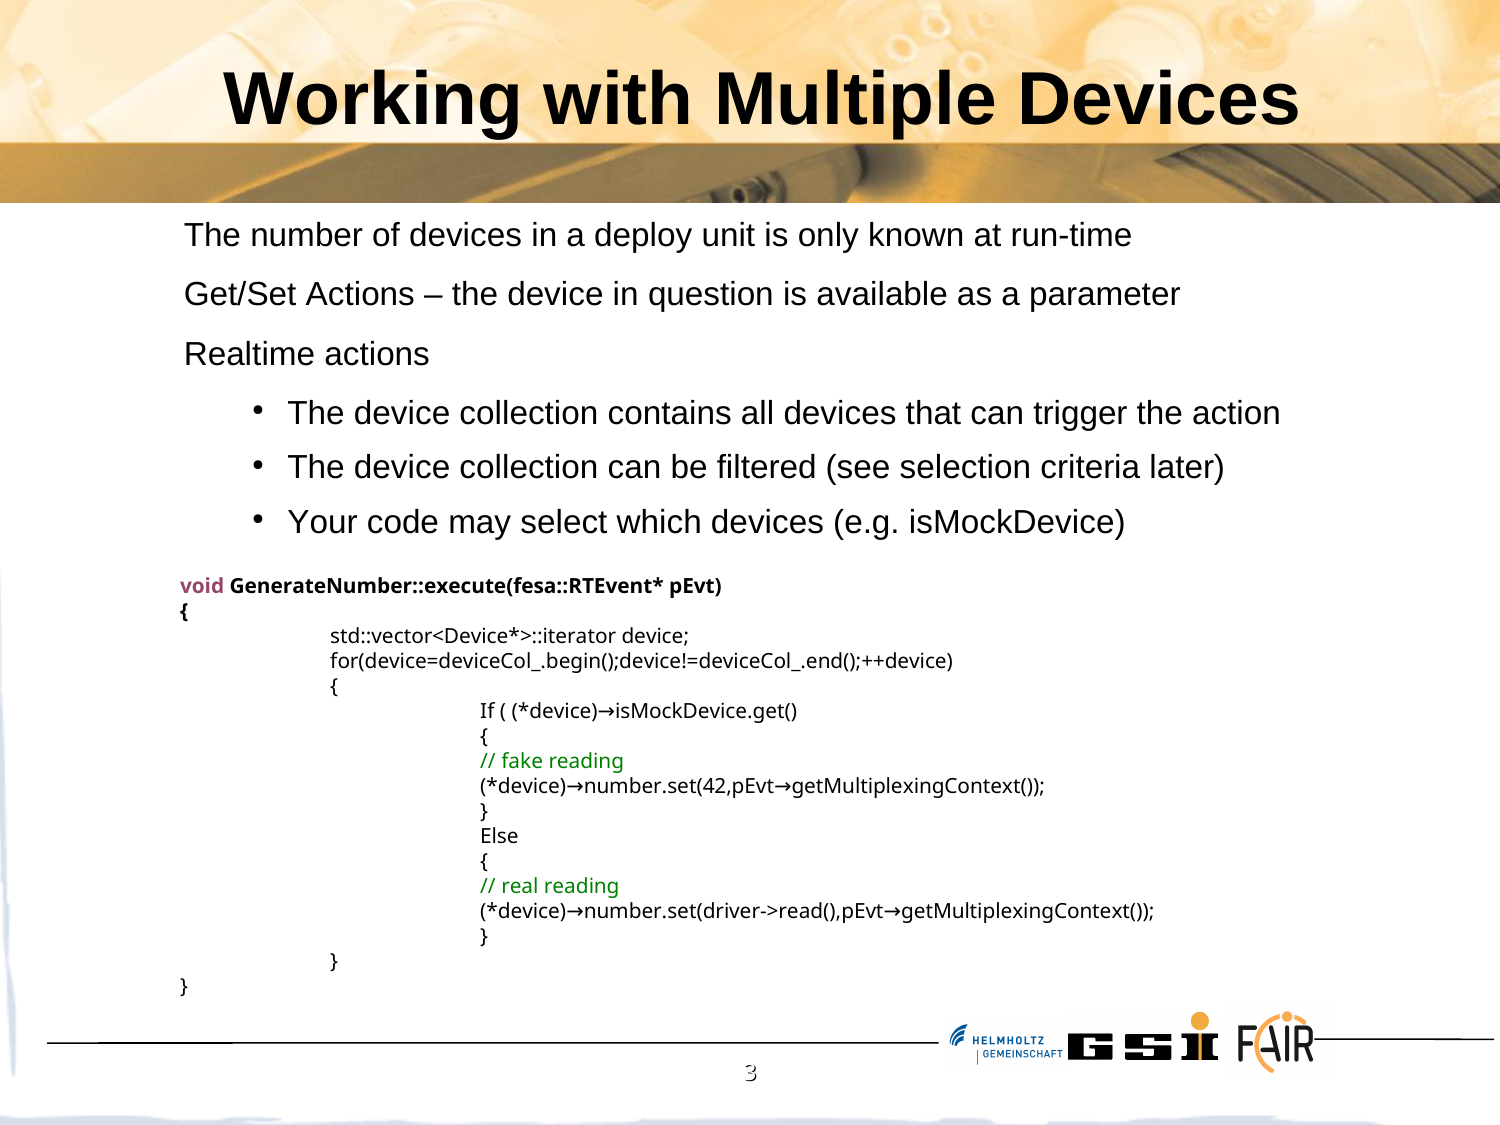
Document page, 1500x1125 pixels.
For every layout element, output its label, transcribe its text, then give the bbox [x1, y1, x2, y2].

title Working with Multiple Devices [127, 0, 1372, 231]
list The number of devices in a deploy unit is only known at run-time Get/Set Actions – the device in question is available as a parameter Realtime actions The device collection contains all devices that can trigger the action The device collection can be filtered (see selection criteria later) Your code may select which devices (e.g. isMockDevice) [20, 205, 1462, 971]
picture [0, 0, 1500, 1125]
text_box void GenerateNumber::execute(fesa::RTEvent* pEvt) { std::vector<Device*>::iterator device; for(device=deviceCol_.begin();device!=deviceCol_.end();++device) { If ( (*device)→isMockDevice.get() { // fake reading (*device)→number.set(42,pEvt→getMultiplexingContext()); } Else { // real reading (*device)→number.set(driver->read(),pEvt→getMultiplexingContext()); } } } [165, 565, 1313, 1123]
